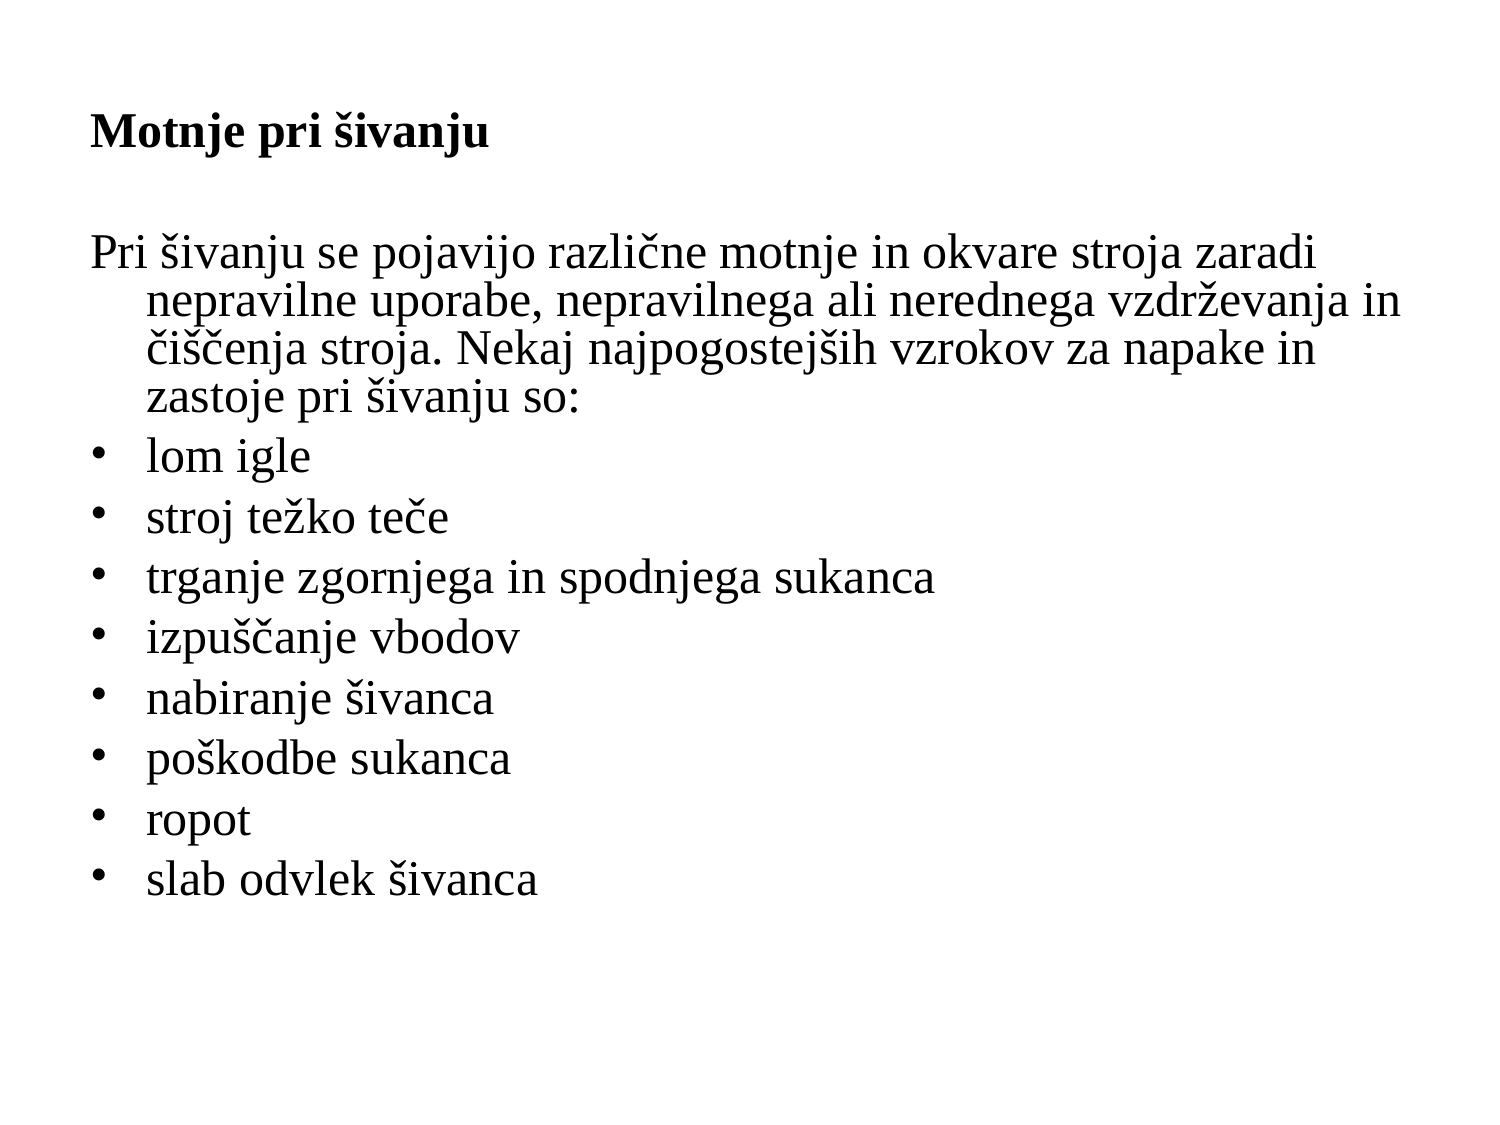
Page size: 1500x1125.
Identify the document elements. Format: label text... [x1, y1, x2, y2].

list Motnje pri šivanju Pri šivanju se pojavijo različne motnje in okvare stroja zaradi nepravilne uporabe, nepravilnega ali nerednega vzdrževanja in čiščenja stroja. Nekaj najpogostejših vzrokov za napake in zastoje pri šivanju so: lom igle stroj težko teče trganje zgornjega in spodnjega sukanca izpuščanje vbodov nabiranje šivanca poškodbe sukanca ropot slab odvlek šivanca [75, 101, 1426, 1005]
